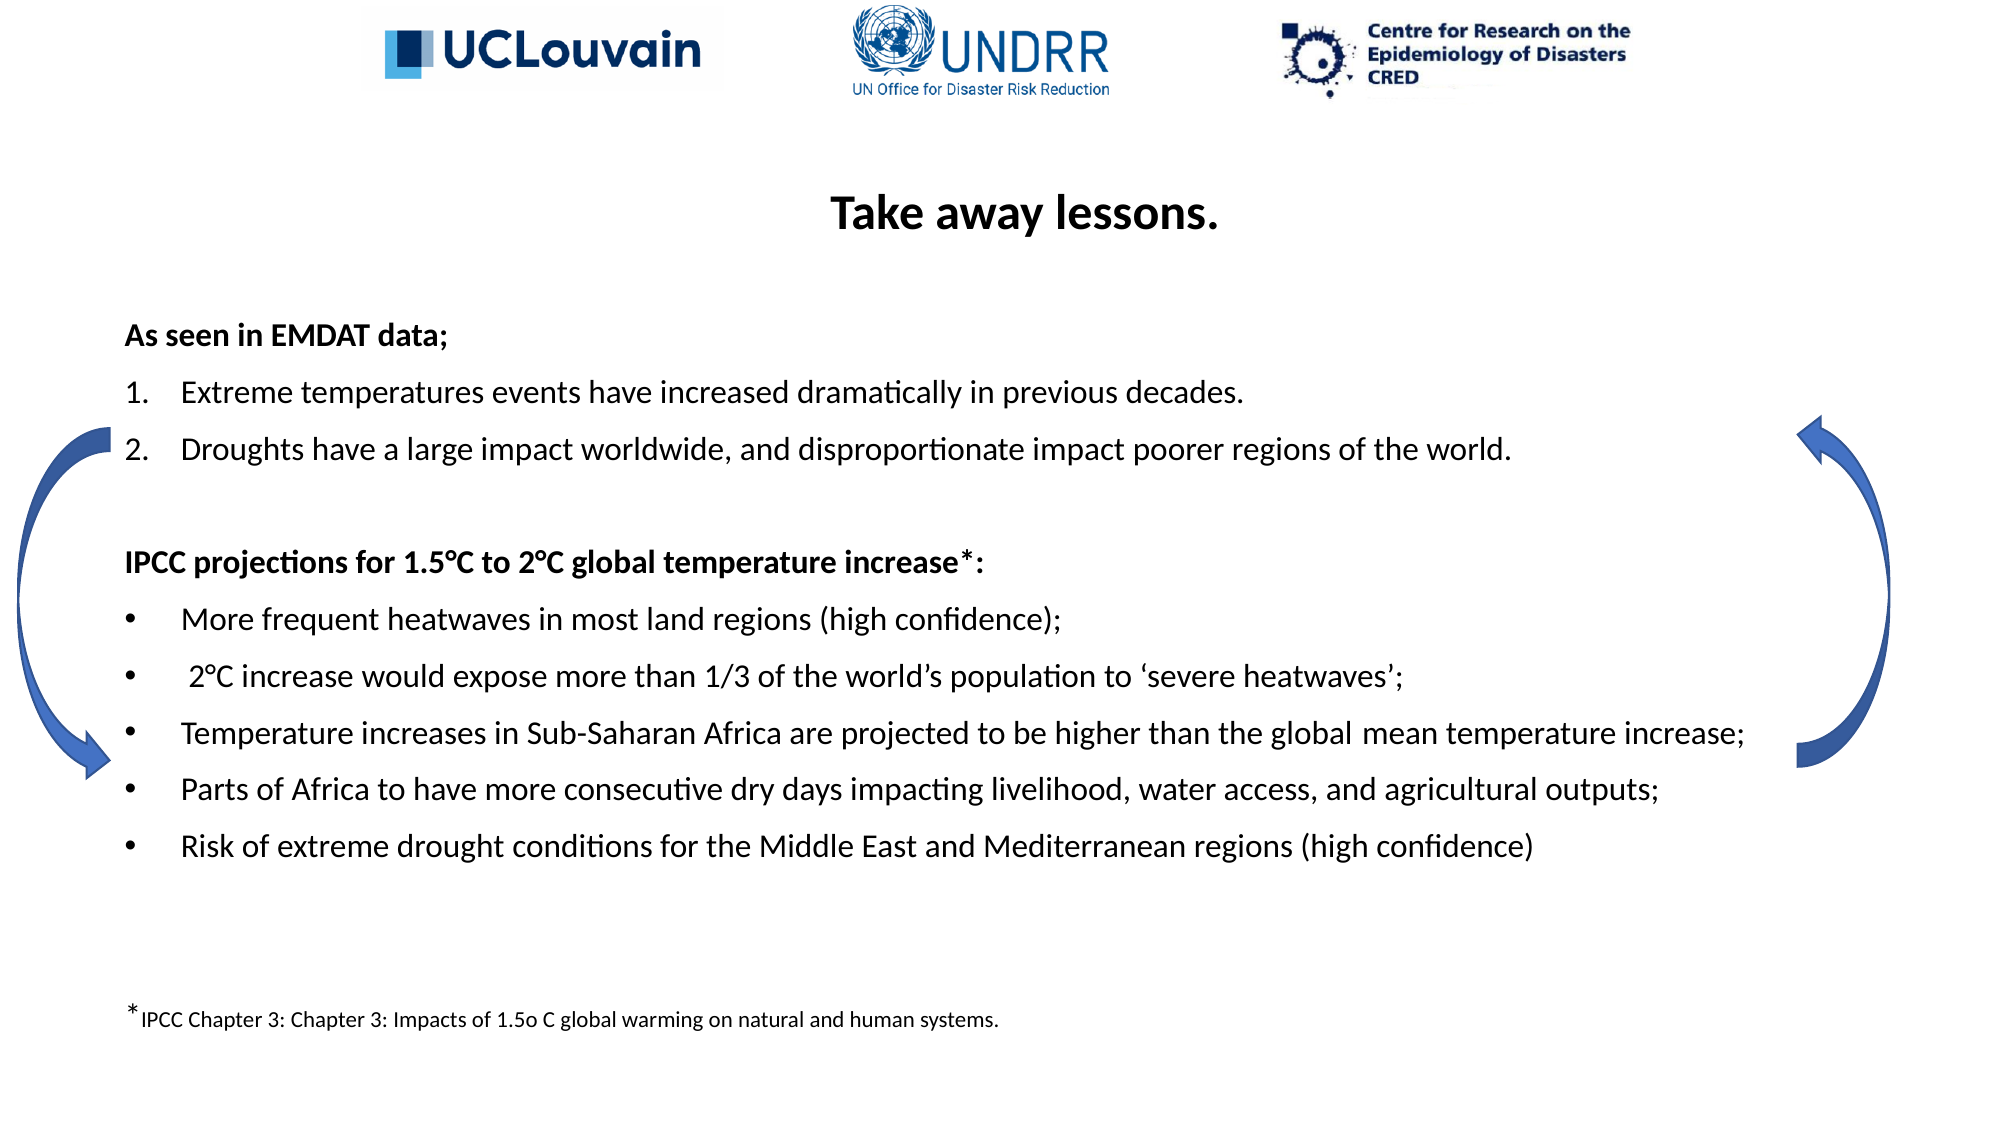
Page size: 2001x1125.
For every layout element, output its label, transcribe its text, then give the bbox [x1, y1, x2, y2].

picture [361, 0, 1639, 110]
text_box [18, 428, 110, 779]
text_box [1797, 416, 1890, 767]
subtitle Take away lessons. As seen in EMDAT data; Extreme temperatures events have increased dramatically in previous decades. Droughts have a large impact worldwide, and disproportionate impact poorer regions of the world. IPCC projections for 1.5°C to 2°C global temperature increase*: More frequent heatwaves in most land regions (high confidence); 2°C increase would expose more than 1/3 of the world’s population to ‘severe heatwaves’; Temperature increases in Sub-Saharan Africa are projected to be higher than the global mean temperature increase; Parts of Africa to have more consecutive dry days impacting livelihood, water access, and agricultural outputs; Risk of extreme drought conditions for the Middle East and Mediterranean regions (high confidence) *IPCC Chapter 3: Chapter 3: Impacts of 1.5o C global warming on natural and human systems. [109, 179, 1952, 1033]
